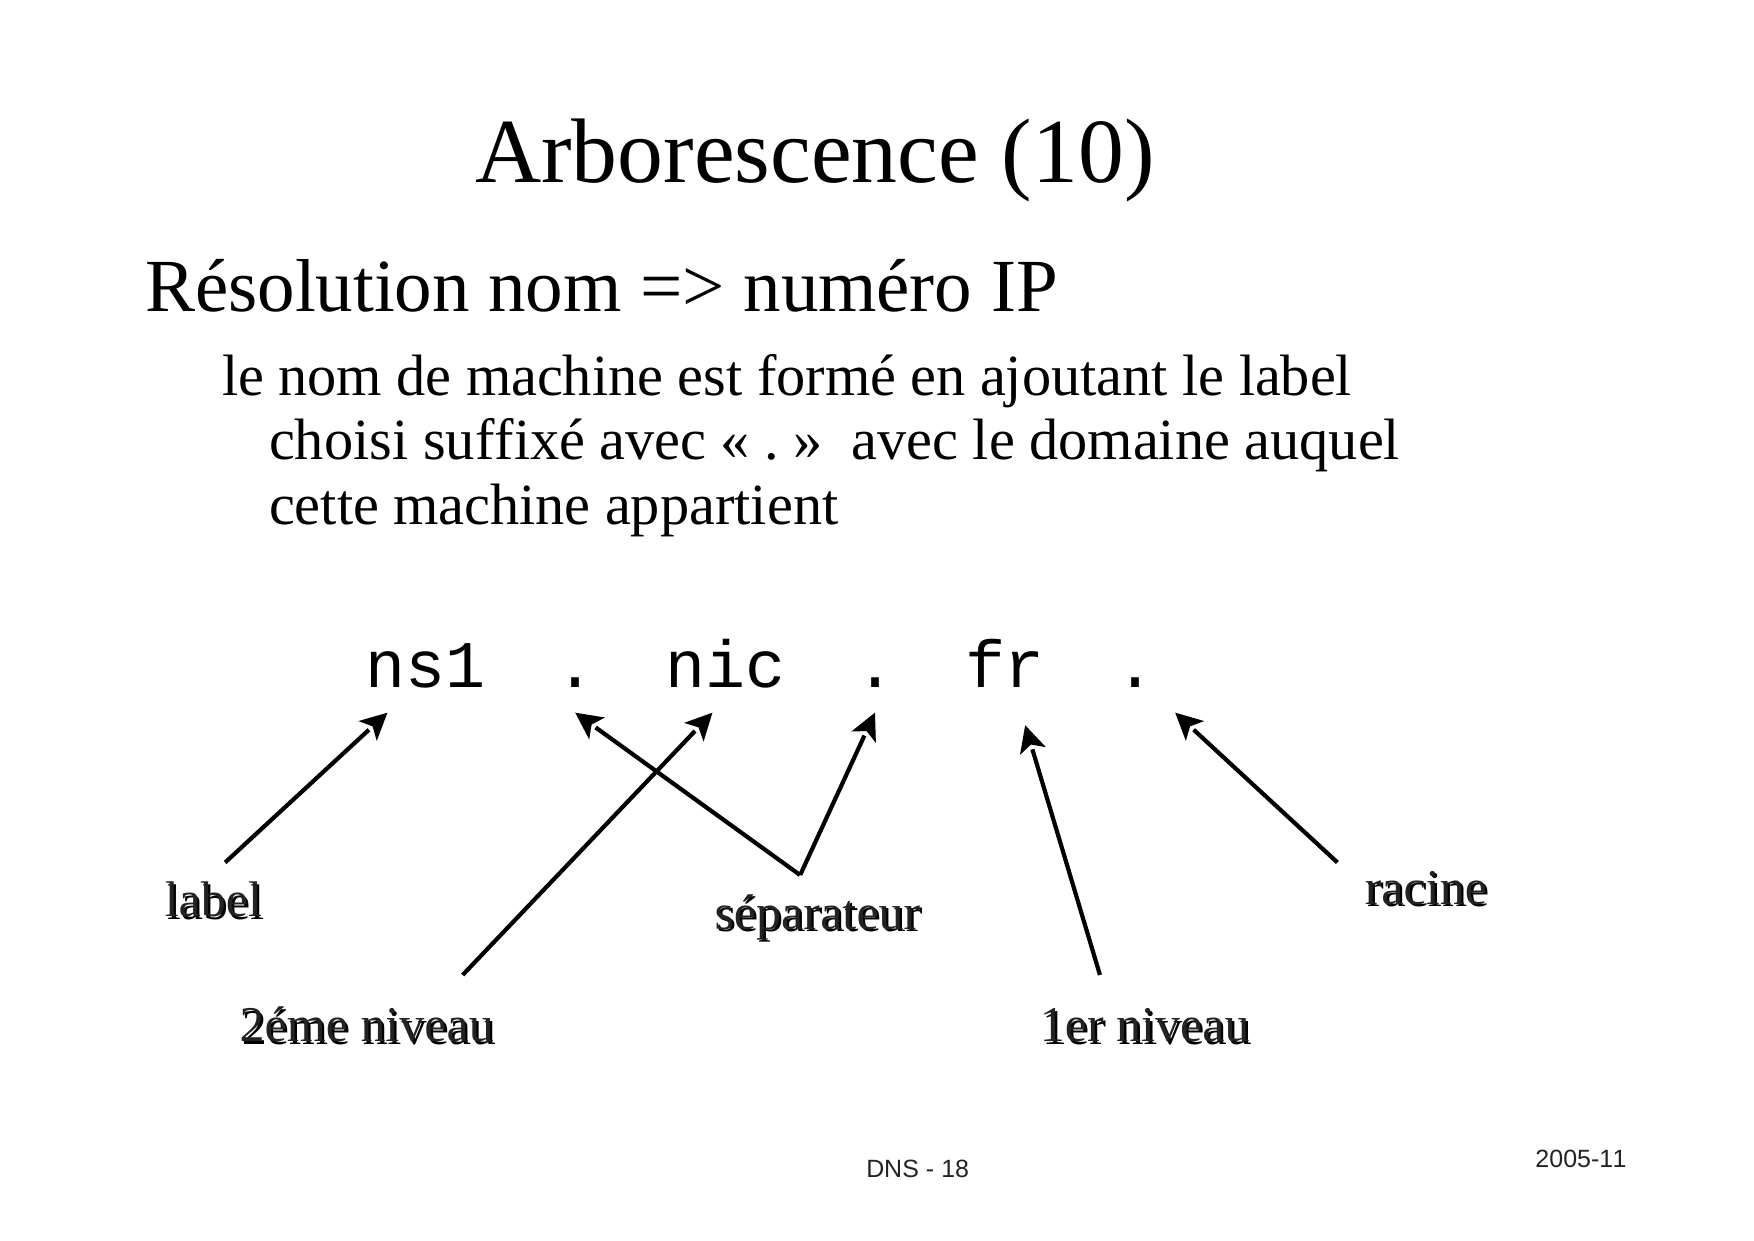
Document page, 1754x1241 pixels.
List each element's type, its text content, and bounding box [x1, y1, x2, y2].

title Arborescence (10) [124, 57, 1507, 246]
text_box 2éme niveau [224, 987, 509, 1063]
text_box label [149, 862, 278, 938]
text_box racine [1349, 849, 1503, 925]
list Résolution nom => numéro IP le nom de machine est formé en ajoutant le label choisi suffixé avec « . » avec le domaine auquel cette machine appartient [112, 237, 1494, 588]
text_box ns1 . nic . fr . [349, 624, 1183, 721]
text_box 1er niveau [1024, 987, 1265, 1063]
text_box séparateur [699, 874, 936, 950]
